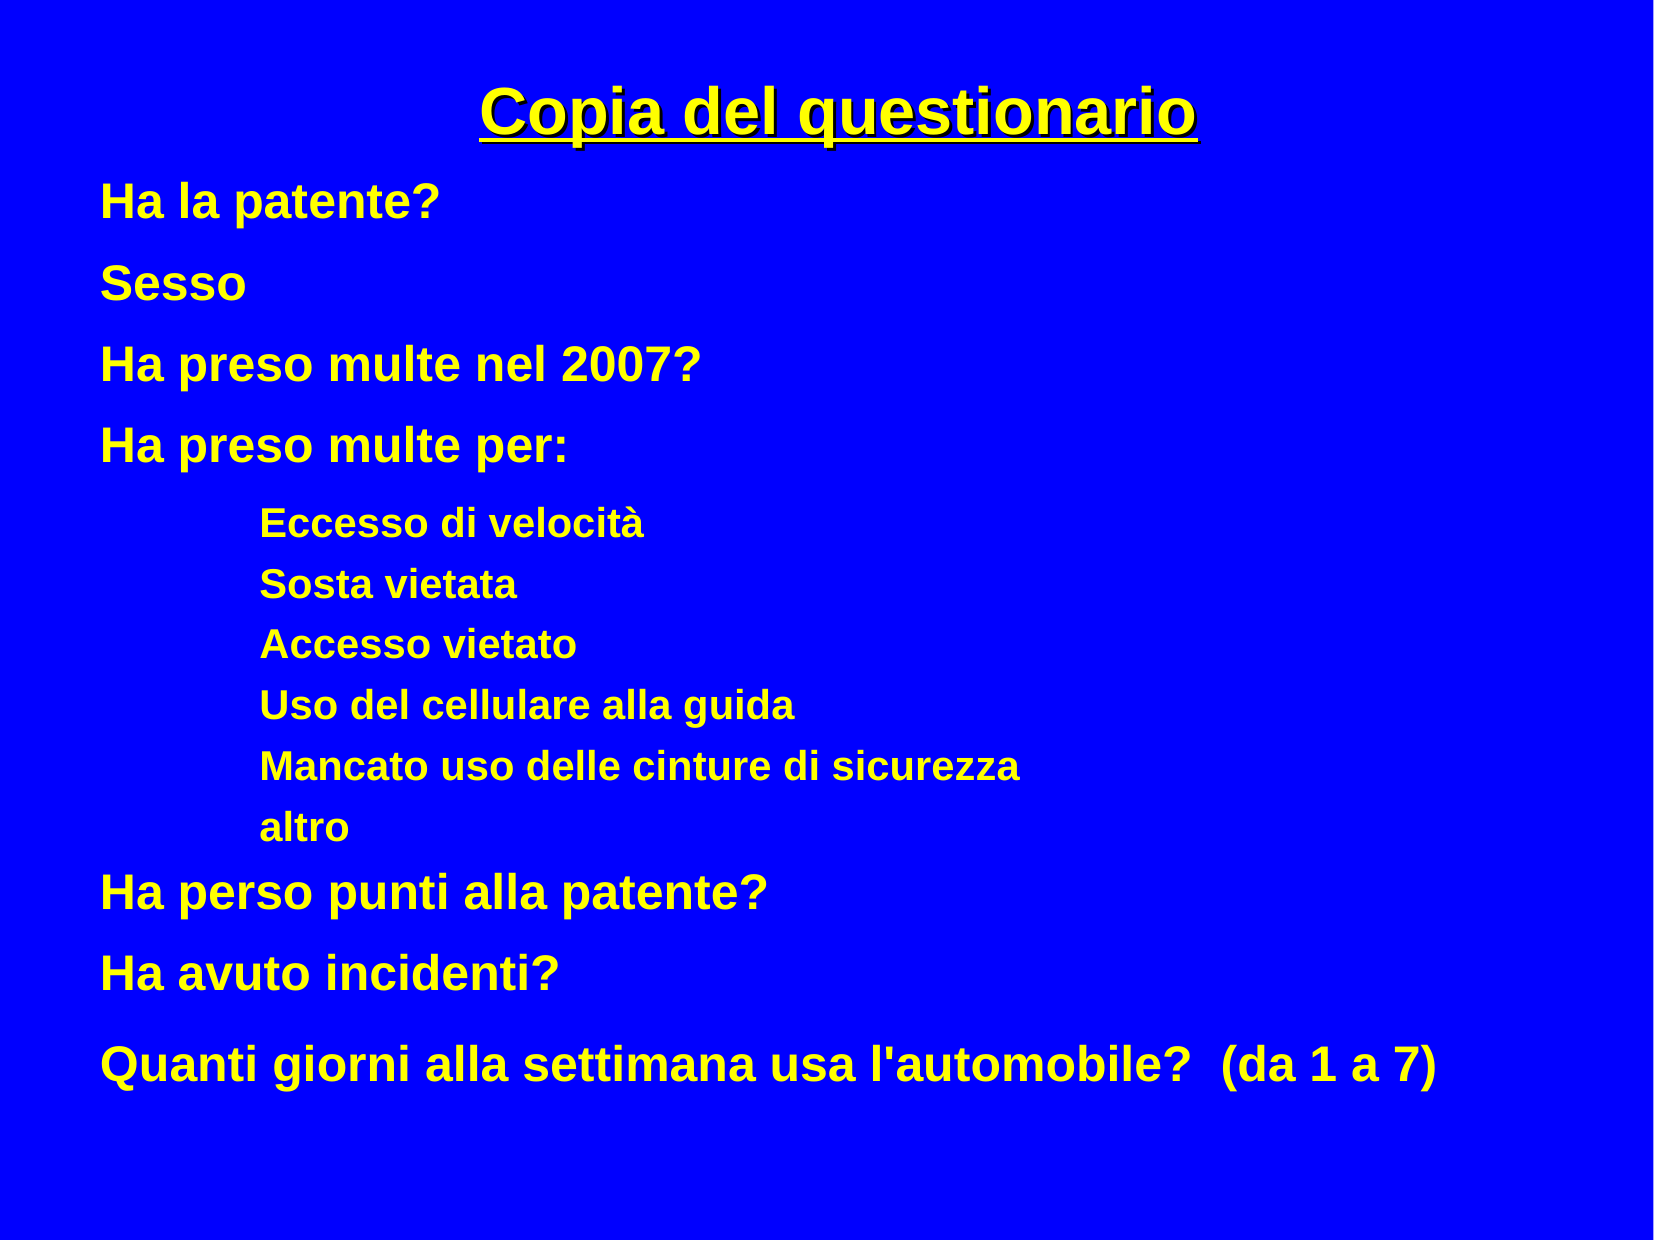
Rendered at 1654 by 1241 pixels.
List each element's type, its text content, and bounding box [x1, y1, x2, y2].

title Copia del questionario [82, 49, 1595, 178]
list Ha la patente? Sesso Ha preso multe nel 2007? Ha preso multe per: Eccesso di velocità Sosta vietata Accesso vietato Uso del cellulare alla guida Mancato uso delle cinture di sicurezza altro Ha perso punti alla patente? Ha avuto incidenti? Quanti giorni alla settimana usa l'automobile? (da 1 a 7)‏ [82, 177, 1571, 1145]
